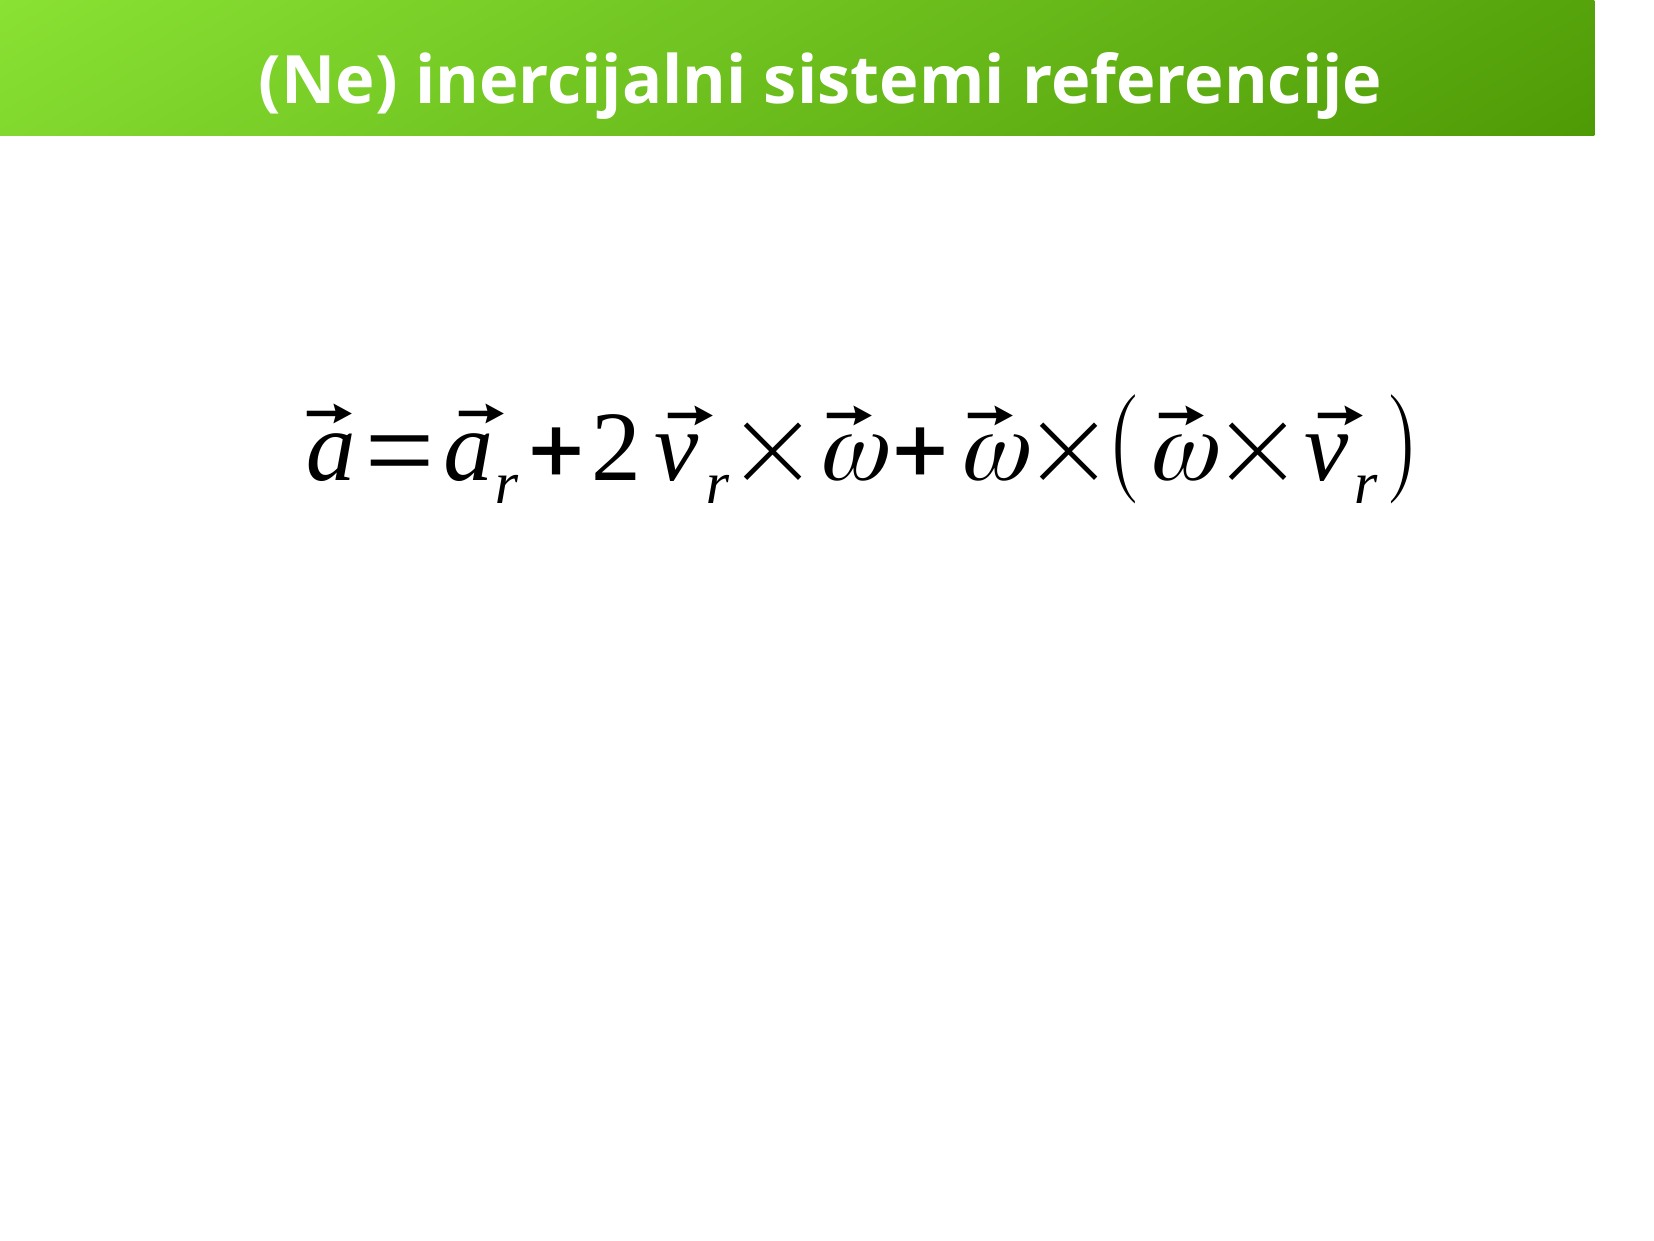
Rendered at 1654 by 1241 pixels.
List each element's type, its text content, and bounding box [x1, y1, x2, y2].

text_box (Ne) inercijalni sistemi referencije [134, 29, 1508, 125]
chart [296, 390, 1426, 518]
